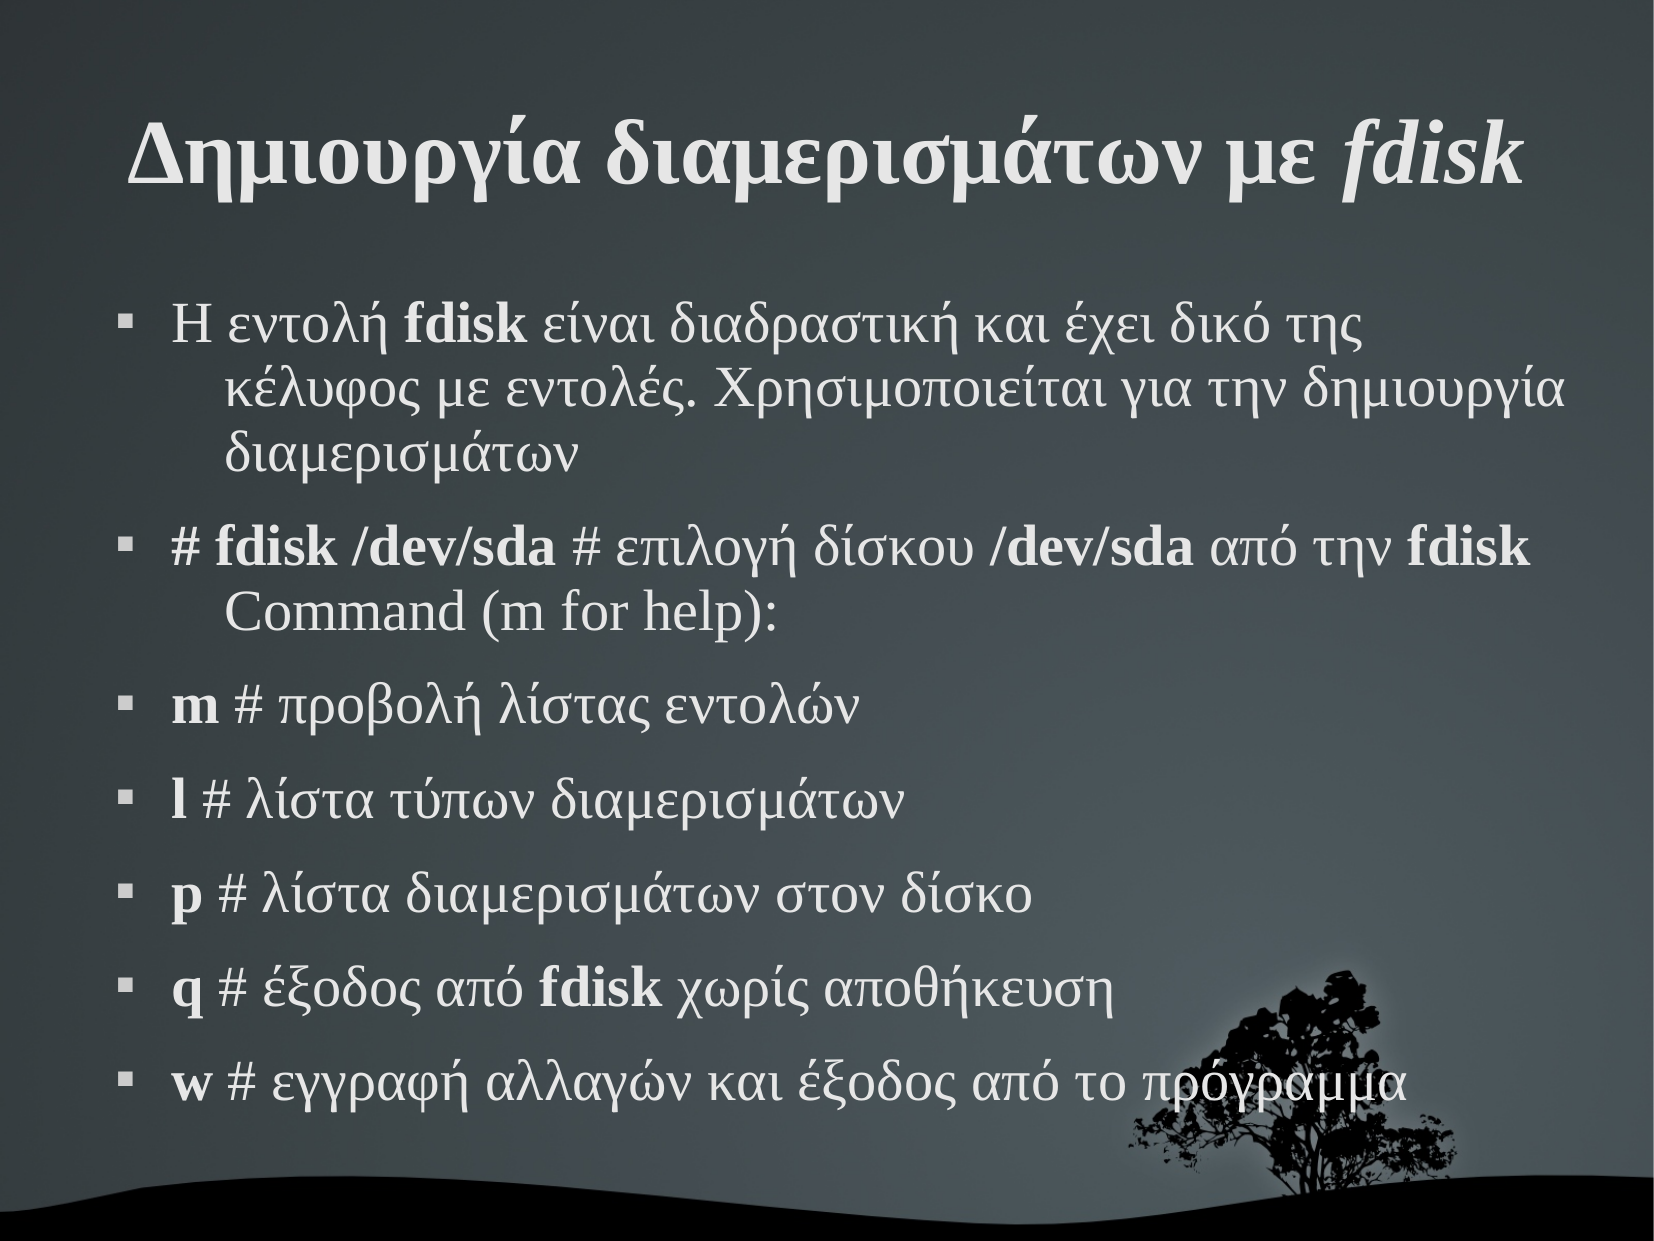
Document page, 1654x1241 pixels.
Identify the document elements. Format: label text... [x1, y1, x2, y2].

list Η εντολή fdisk είναι διαδραστική και έχει δικό της κέλυφος με εντολές. Χρησιμοποιείται για την δημιουργία διαμερισμάτων # fdisk /dev/sda # επιλογή δίσκου /dev/sda από την fdisk Command (m for help): m # προβολή λίστας εντολών l # λίστα τύπων διαμερισμάτων p # λίστα διαμερισμάτων στον δίσκο q # έξοδος από fdisk χωρίς αποθήκευση w # εγγραφή αλλαγών και έξοδος από το πρόγραμμα [82, 290, 1571, 1211]
picture [0, 0, 1654, 1241]
title Δημιουργία διαμερισμάτων με fdisk [82, 49, 1571, 257]
